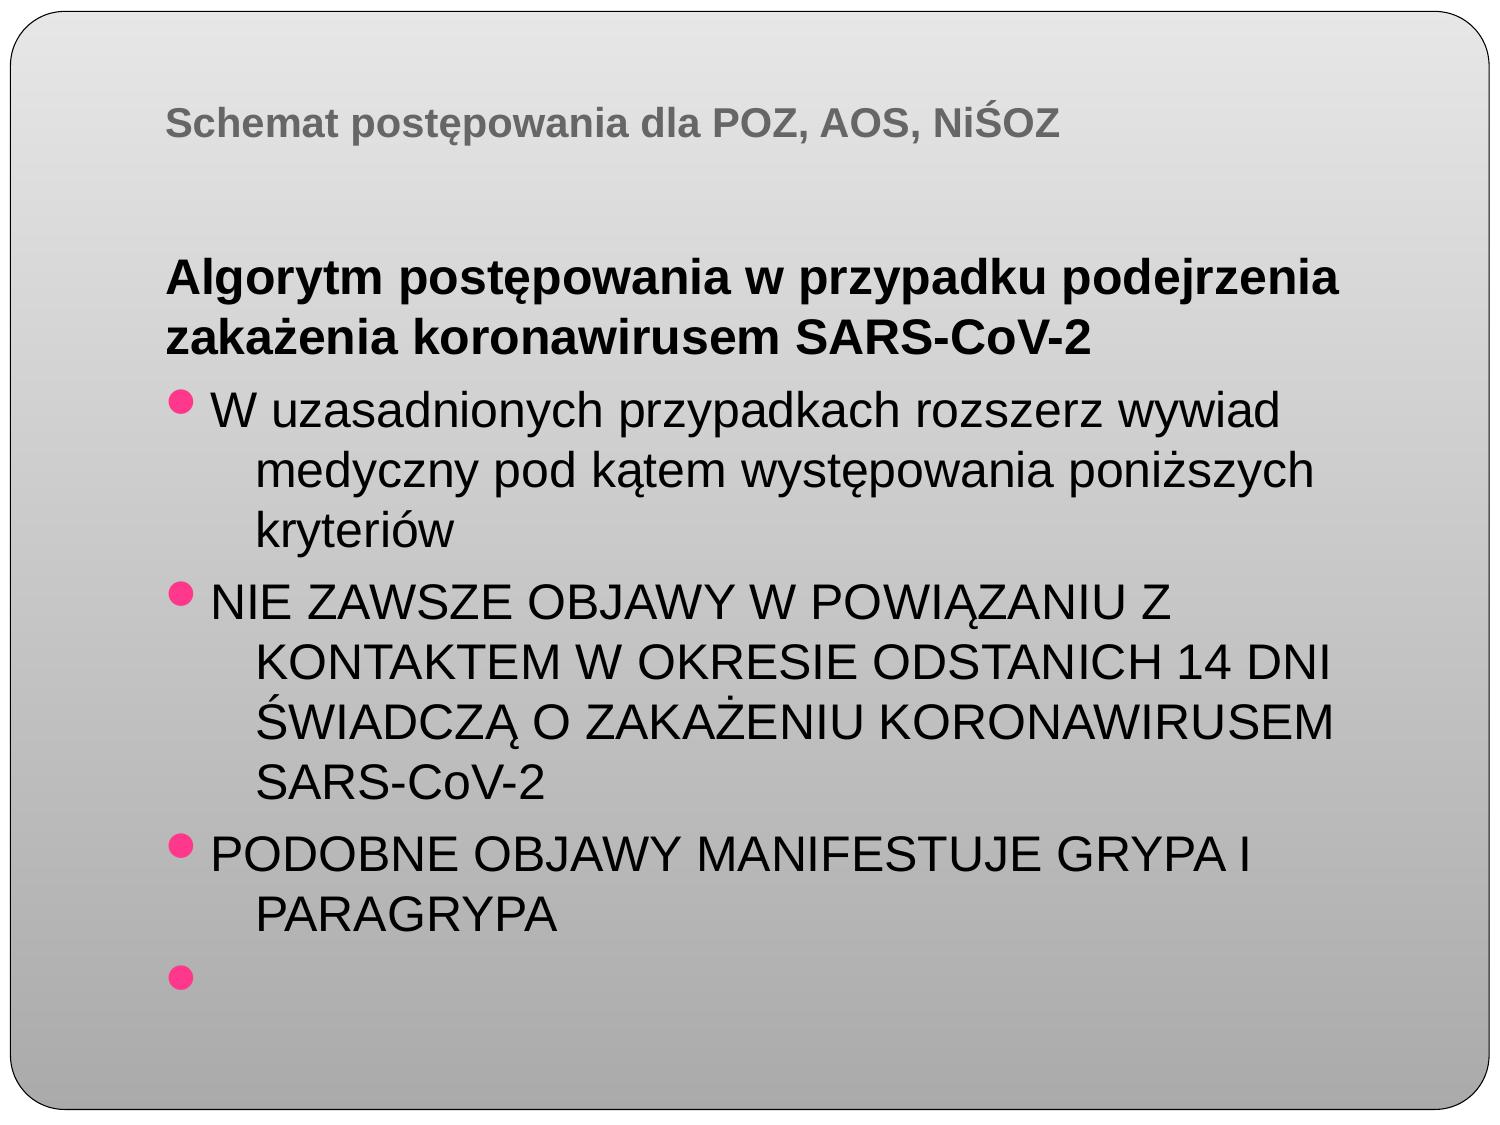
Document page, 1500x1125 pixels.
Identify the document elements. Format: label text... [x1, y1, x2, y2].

title Schemat postępowania dla POZ, AOS, NiŚOZ [150, 45, 1426, 161]
list Algorytm postępowania w przypadku podejrzenia zakażenia koronawirusem SARS-CoV-2 W uzasadnionych przypadkach rozszerz wywiad medyczny pod kątem występowania poniższych kryteriów NIE ZAWSZE OBJAWY W POWIĄZANIU Z KONTAKTEM W OKRESIE ODSTANICH 14 DNI ŚWIADCZĄ O ZAKAŻENIU KORONAWIRUSEM SARS-CoV-2 PODOBNE OBJAWY MANIFESTUJE GRYPA I PARAGRYPA [150, 237, 1426, 988]
